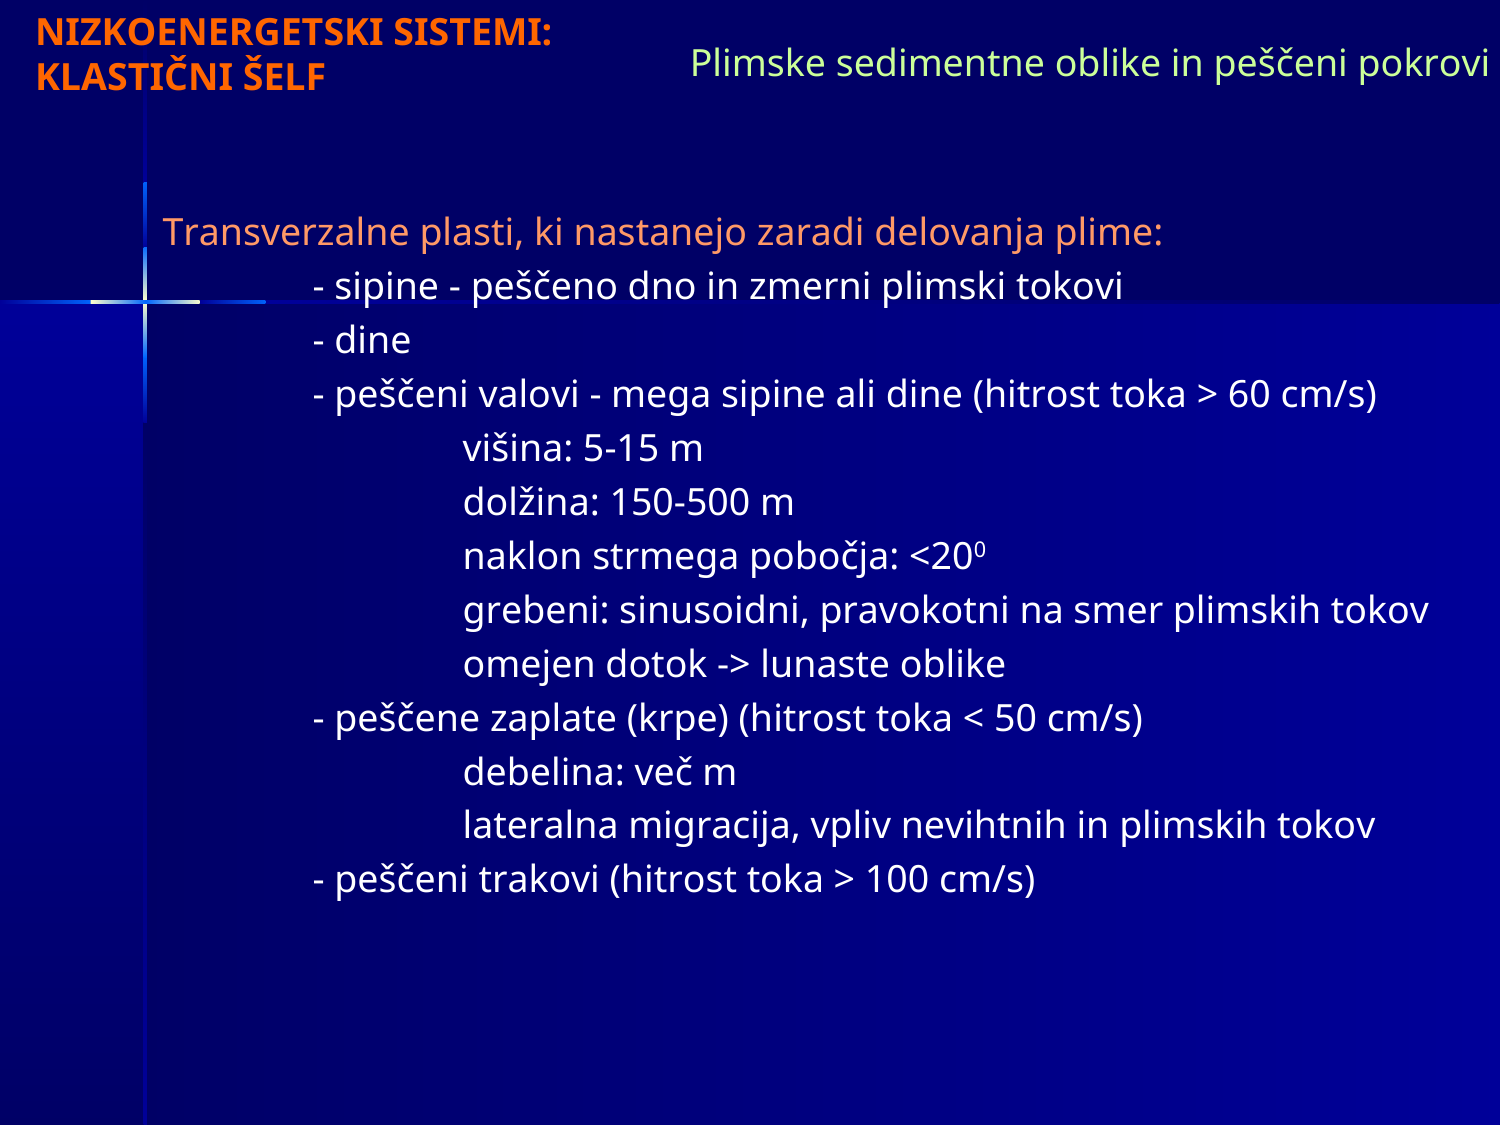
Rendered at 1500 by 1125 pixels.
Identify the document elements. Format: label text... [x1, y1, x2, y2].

text_box Plimske sedimentne oblike in peščeni pokrovi [675, 30, 1500, 92]
text_box Transverzalne plasti, ki nastanejo zaradi delovanja plime: - sipine - peščeno dno in zmerni plimski tokovi - dine - peščeni valovi - mega sipine ali dine (hitrost toka > 60 cm/s) višina: 5-15 m dolžina: 150-500 m naklon strmega pobočja: <200 grebeni: sinusoidni, pravokotni na smer plimskih tokov omejen dotok -> lunaste oblike - peščene zaplate (krpe) (hitrost toka < 50 cm/s) debelina: več m lateralna migracija, vpliv nevihtnih in plimskih tokov - peščeni trakovi (hitrost toka > 100 cm/s) [147, 191, 1445, 963]
text_box NIZKOENERGETSKI SISTEMI: KLASTIČNI ŠELF [20, 0, 568, 106]
